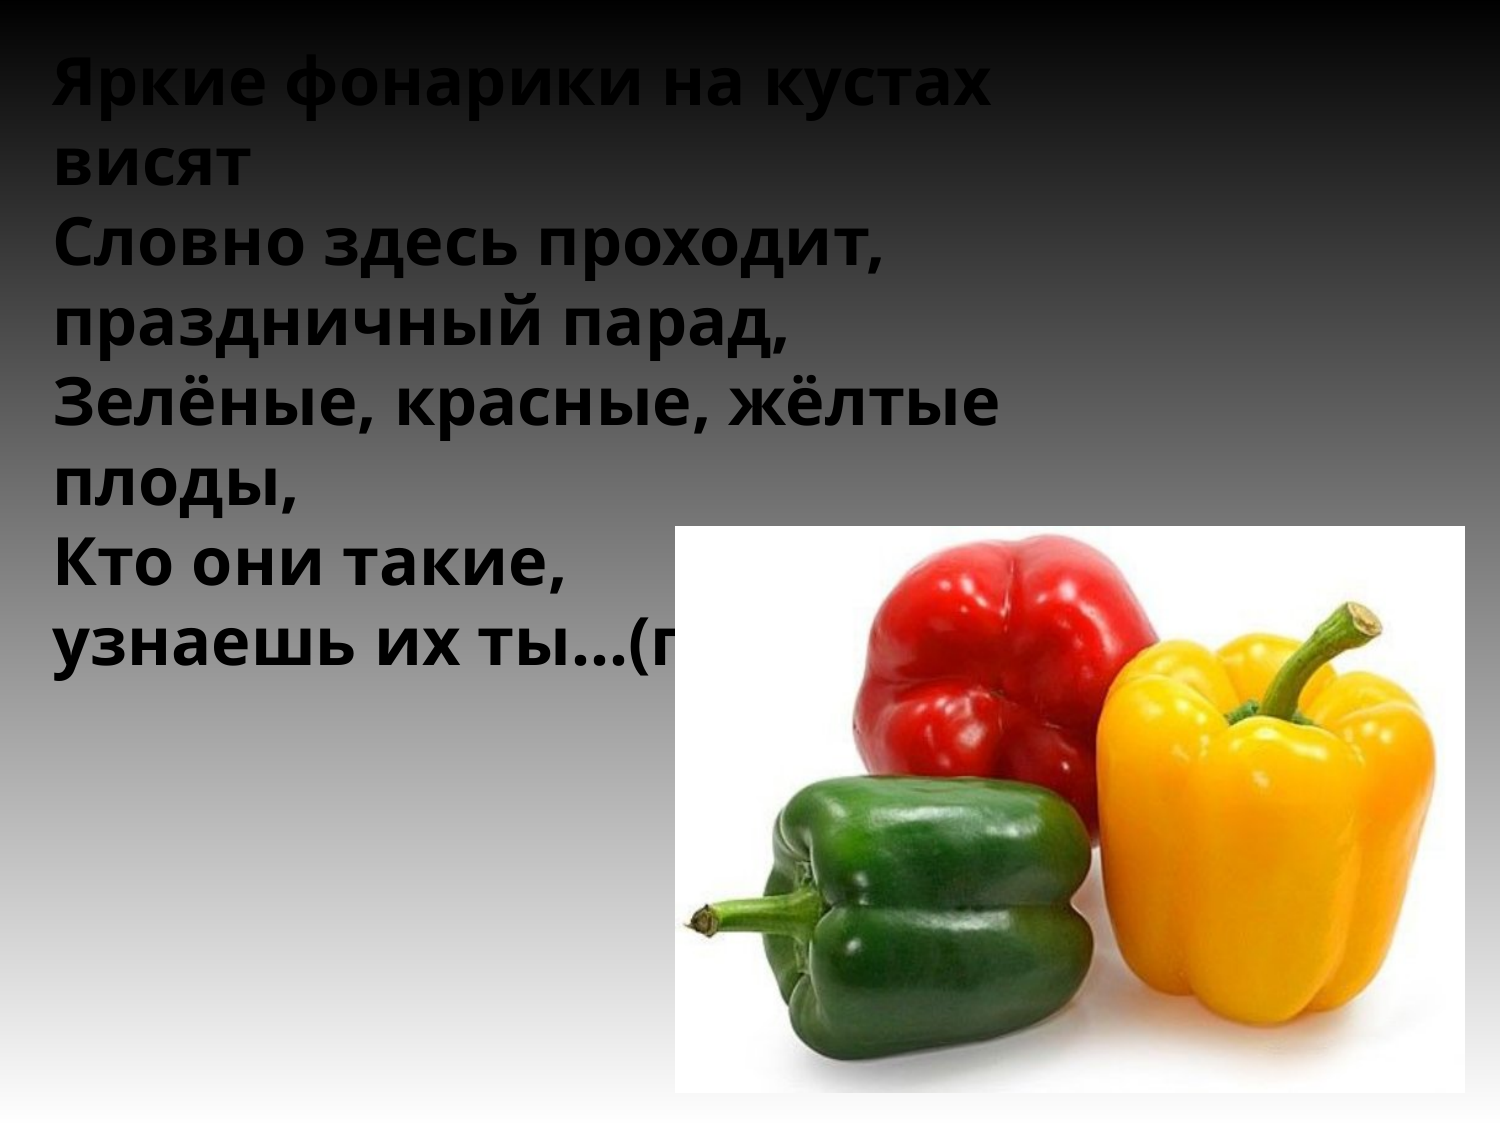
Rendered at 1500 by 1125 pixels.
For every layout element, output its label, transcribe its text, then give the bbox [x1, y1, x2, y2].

picture [675, 526, 1465, 1093]
text_box Яркие фонарики на кустах висят Словно здесь проходит, праздничный парад, Зелёные, красные, жёлтые плоды, Кто они такие, узнаешь их ты…(перцы) [37, 31, 1198, 687]
